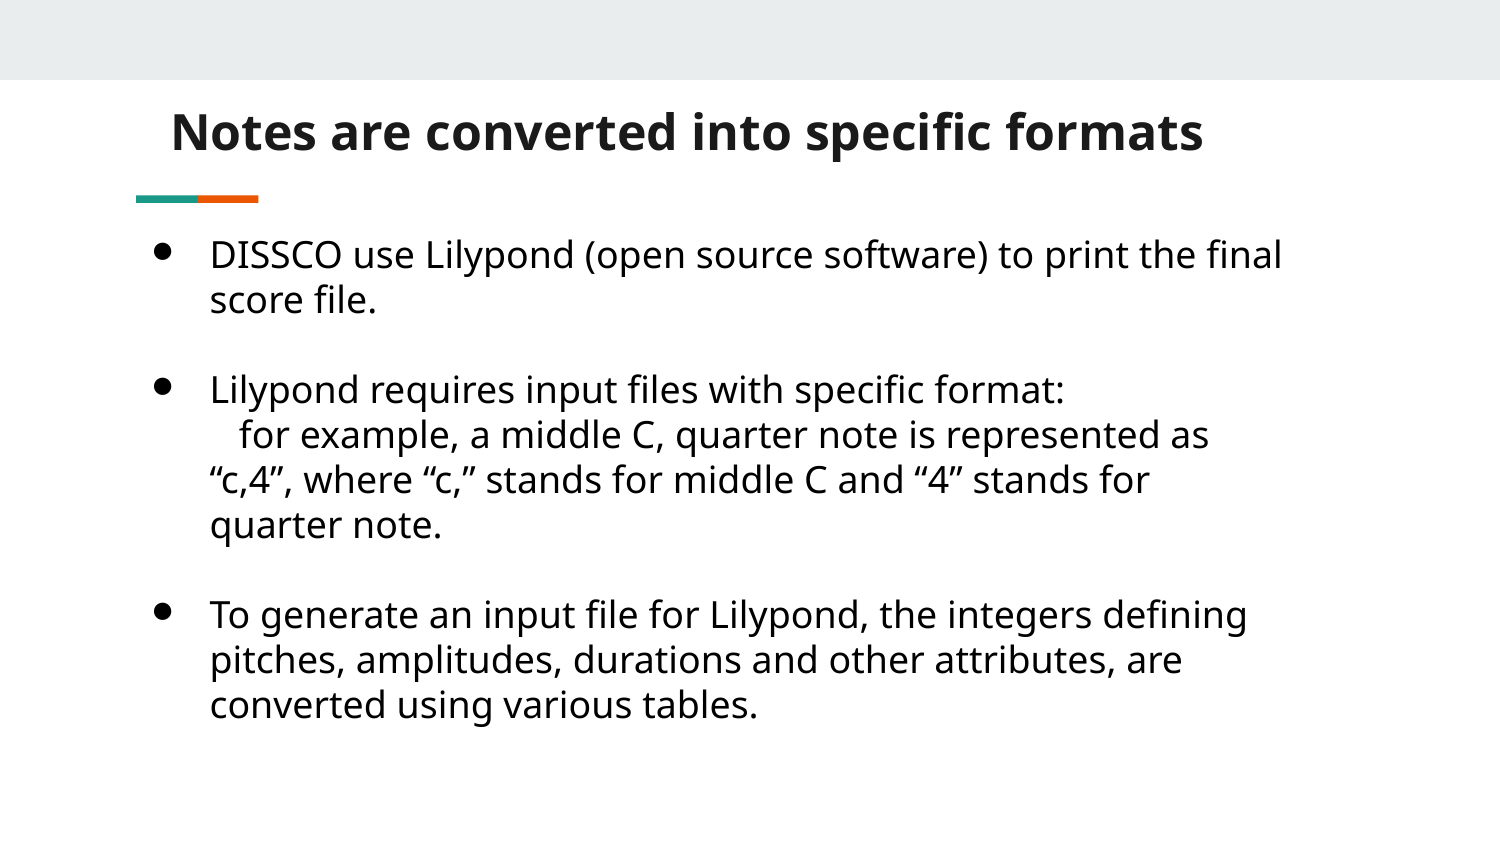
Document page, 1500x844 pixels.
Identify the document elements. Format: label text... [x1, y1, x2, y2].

title Notes are converted into specific formats [119, 85, 1381, 180]
list DISSCO use Lilypond (open source software) to print the final score file. Lilypond requires input files with specific format: for example, a middle C, quarter note is represented as “c,4”, where “c,” stands for middle C and “4” stands for quarter note. To generate an input file for Lilypond, the integers defining pitches, amplitudes, durations and other attributes, are converted using various tables. [119, 215, 1381, 832]
